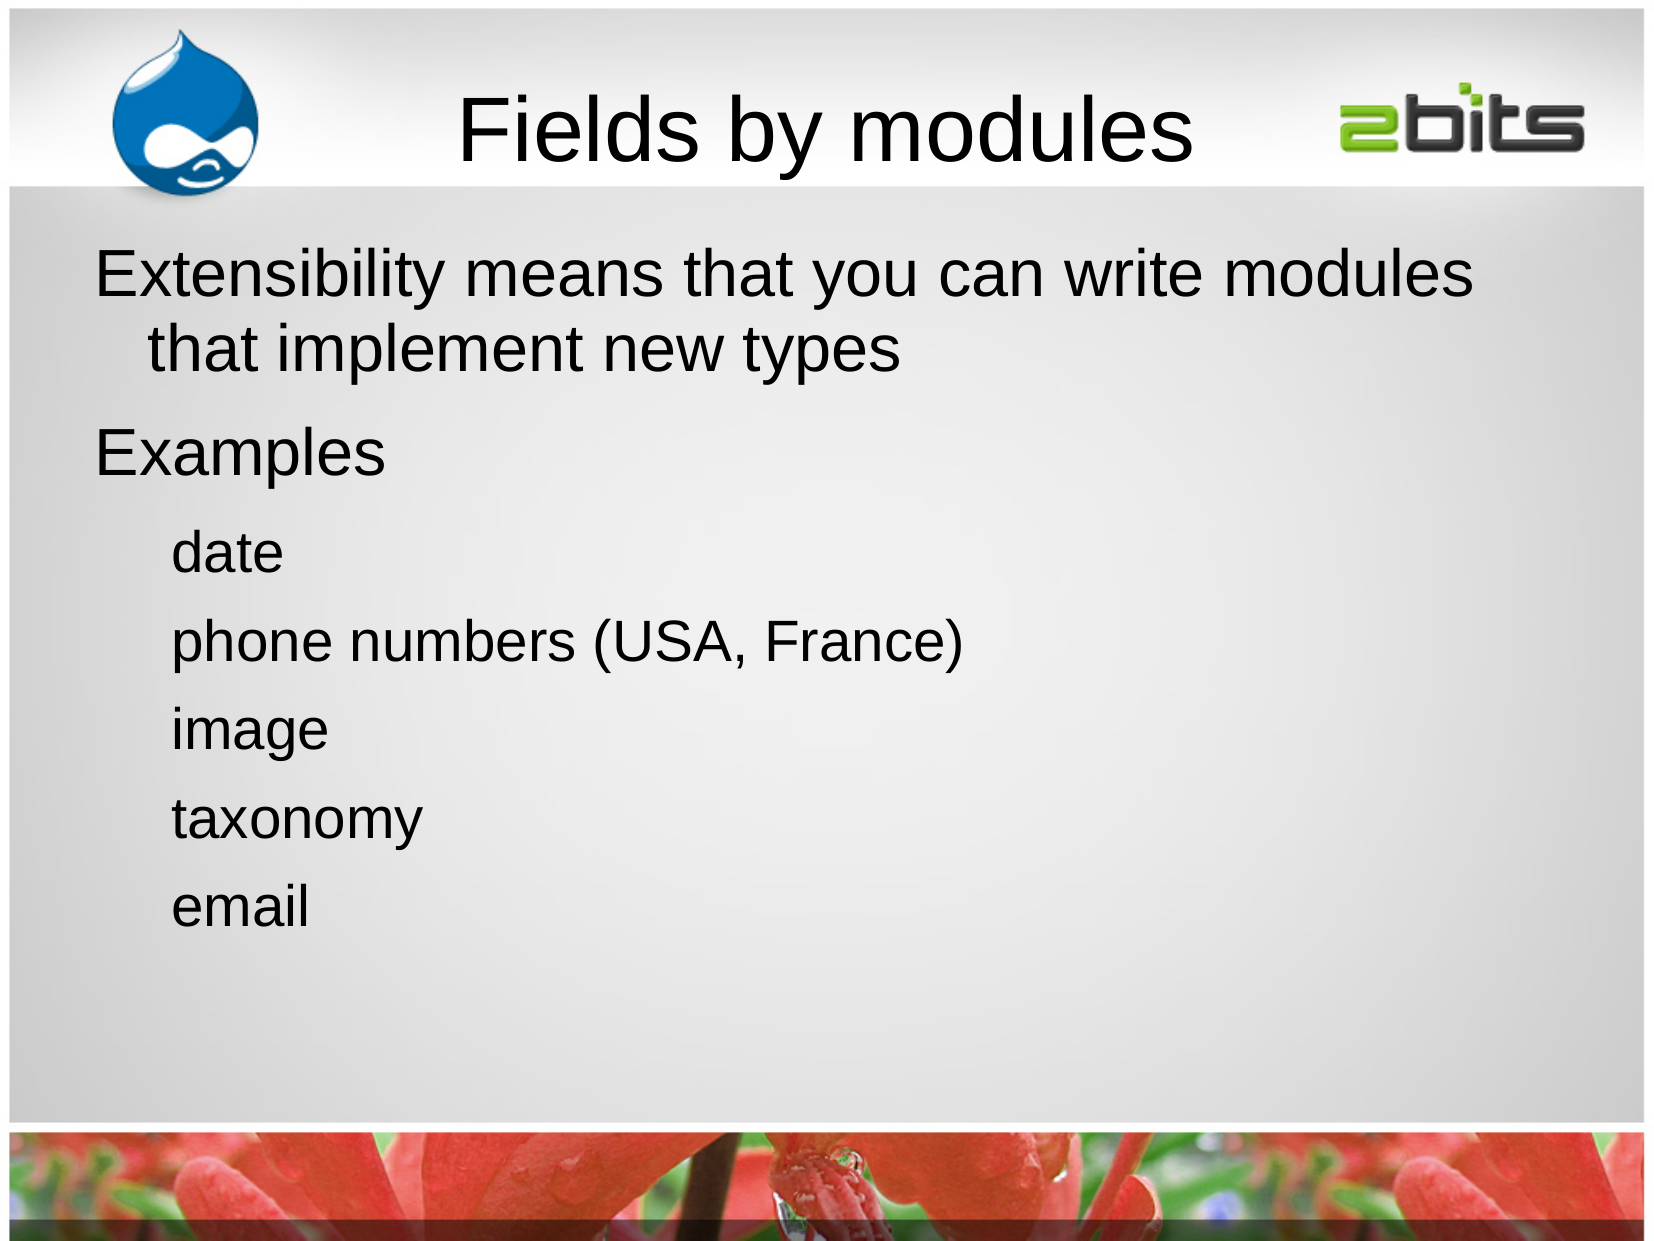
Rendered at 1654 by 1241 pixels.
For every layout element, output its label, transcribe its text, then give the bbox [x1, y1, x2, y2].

title Fields by modules [82, 33, 1571, 226]
list Extensibility means that you can write modules that implement new types Examples date phone numbers (USA, France) image taxonomy email [76, 236, 1565, 1121]
picture [0, 0, 1654, 1241]
